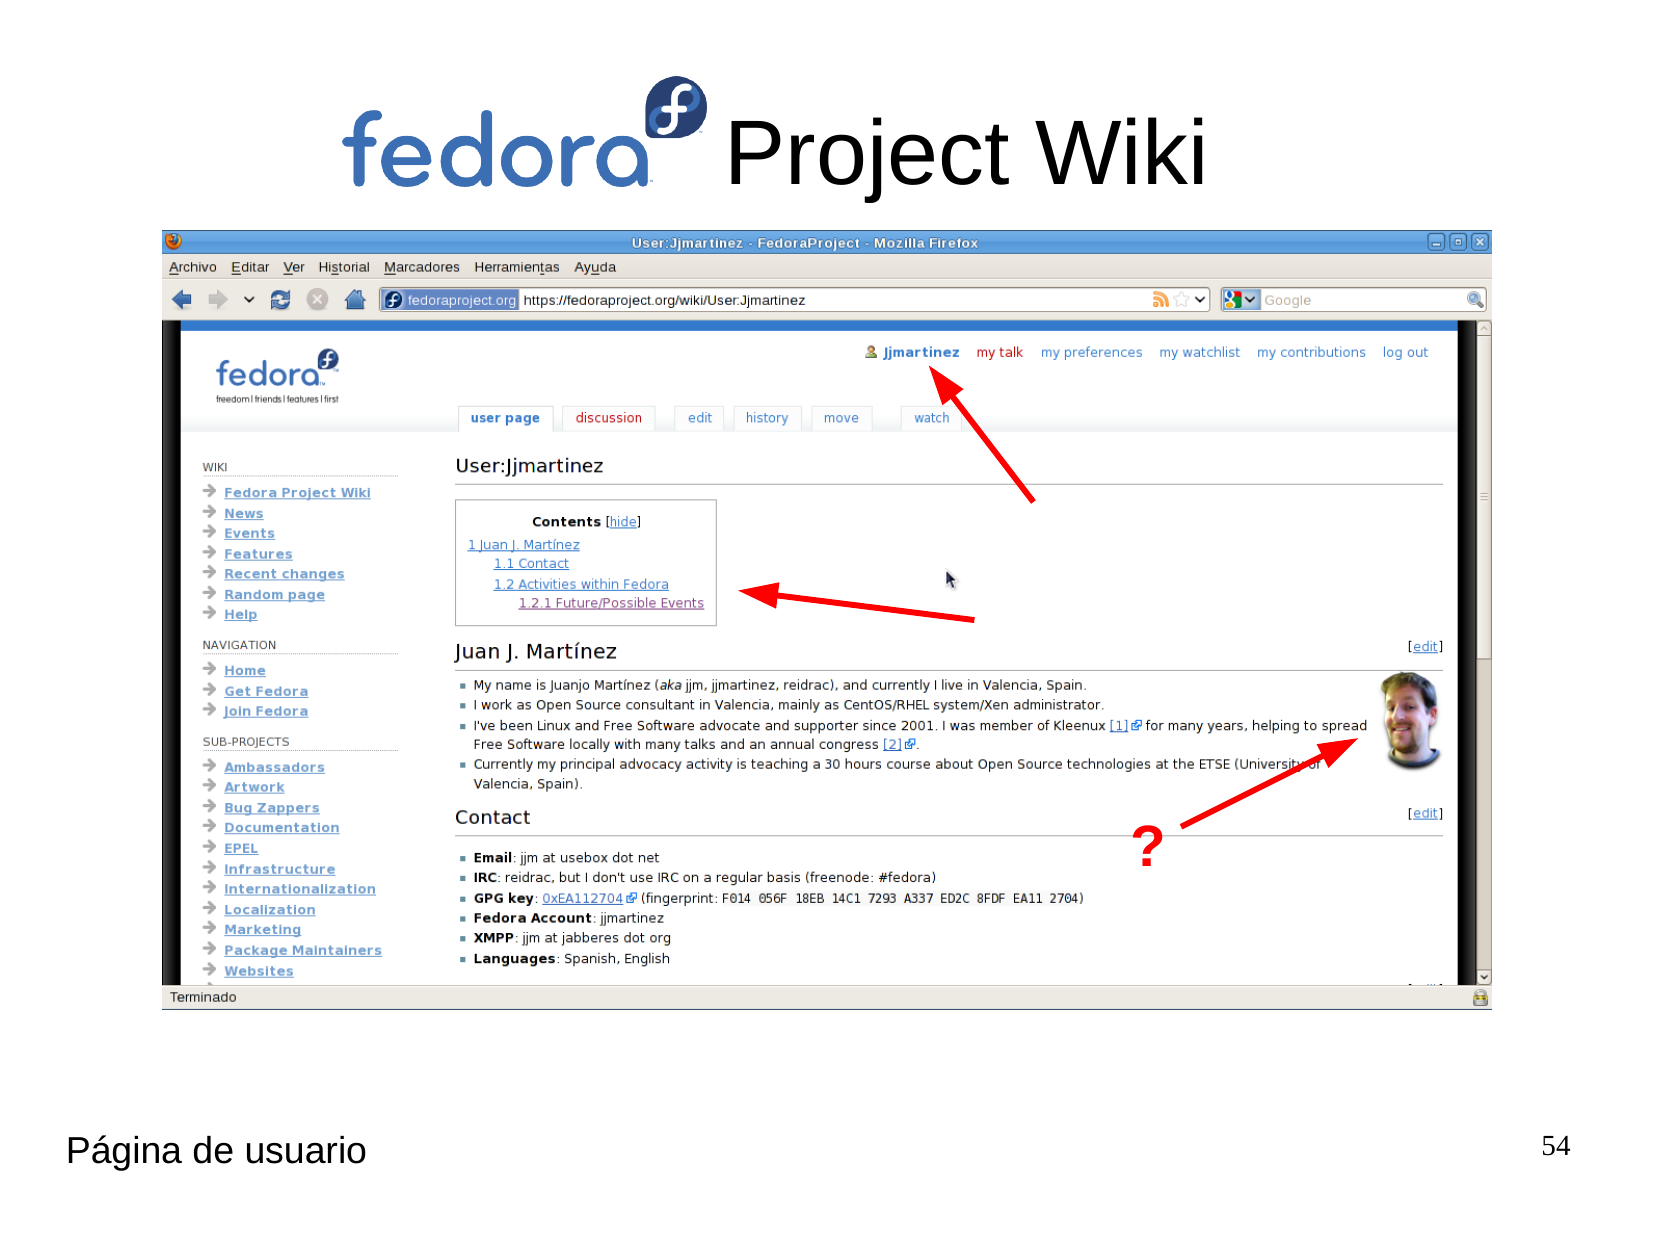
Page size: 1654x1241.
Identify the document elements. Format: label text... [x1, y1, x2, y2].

text_box ? [1115, 805, 1182, 886]
picture [342, 76, 707, 187]
picture [162, 250, 1492, 1010]
text_box Página de usuario [51, 1122, 916, 1180]
title Project Wiki [82, 56, 1571, 250]
